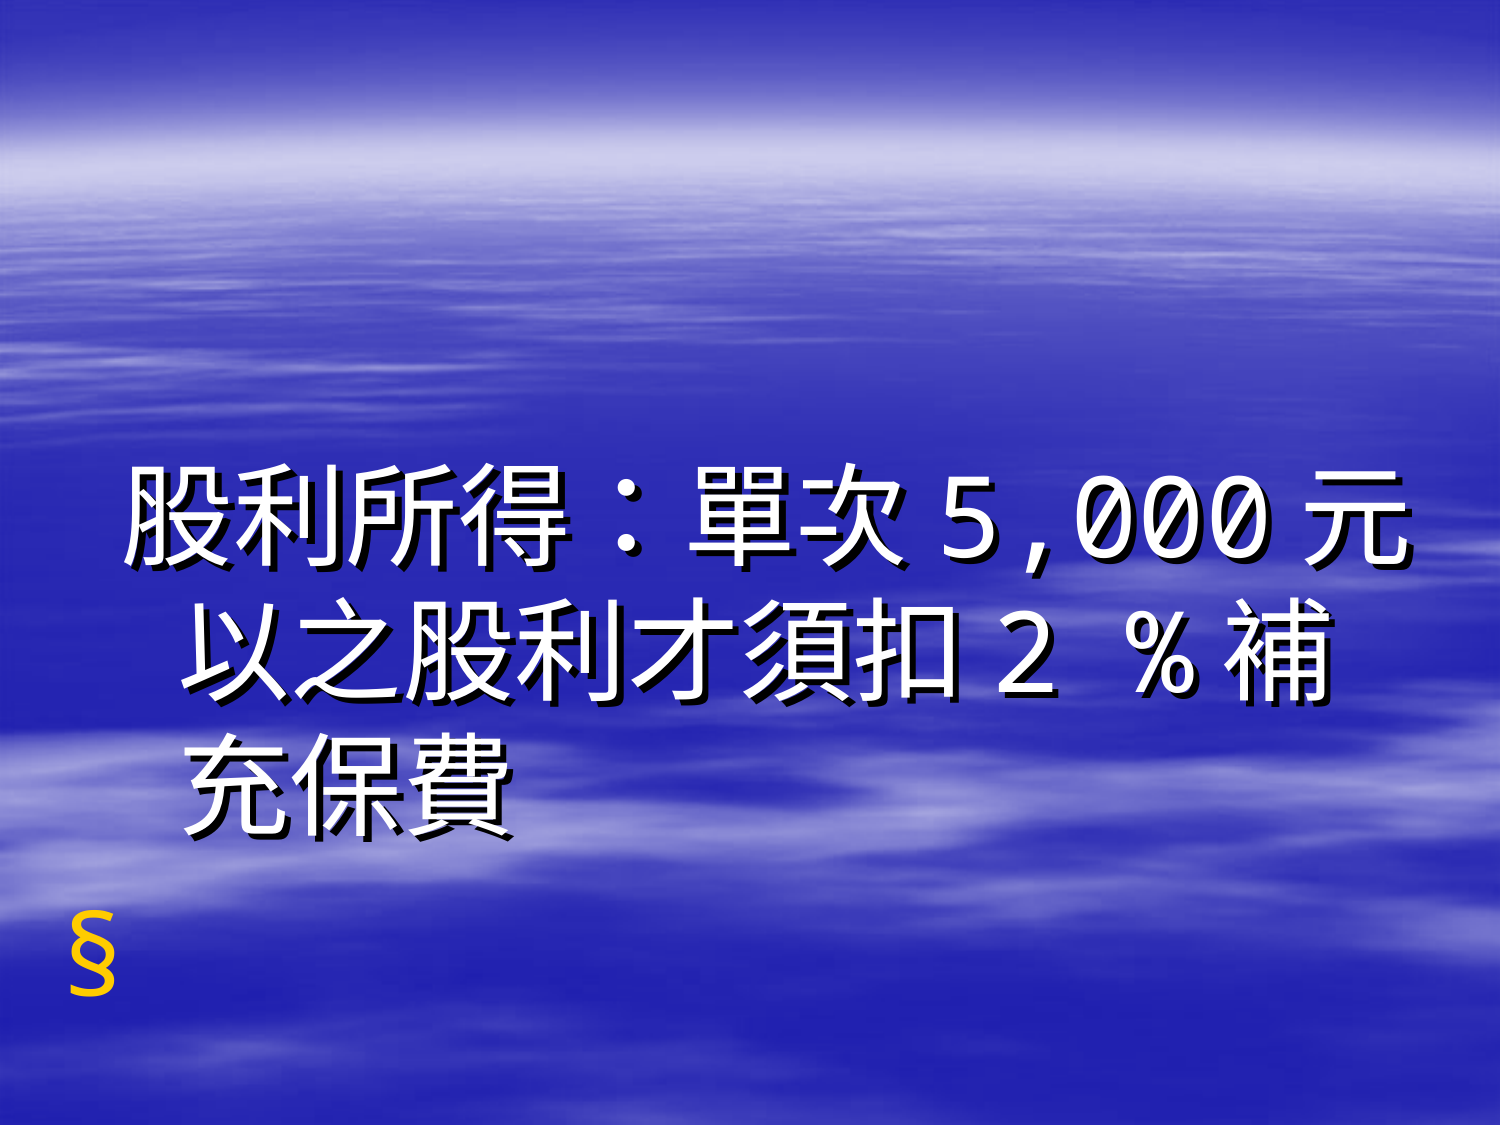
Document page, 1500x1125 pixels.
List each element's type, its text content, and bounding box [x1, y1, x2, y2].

list 股利所得：單次5,000元以之股利才須扣2 %補充保費 [49, 275, 1451, 1001]
